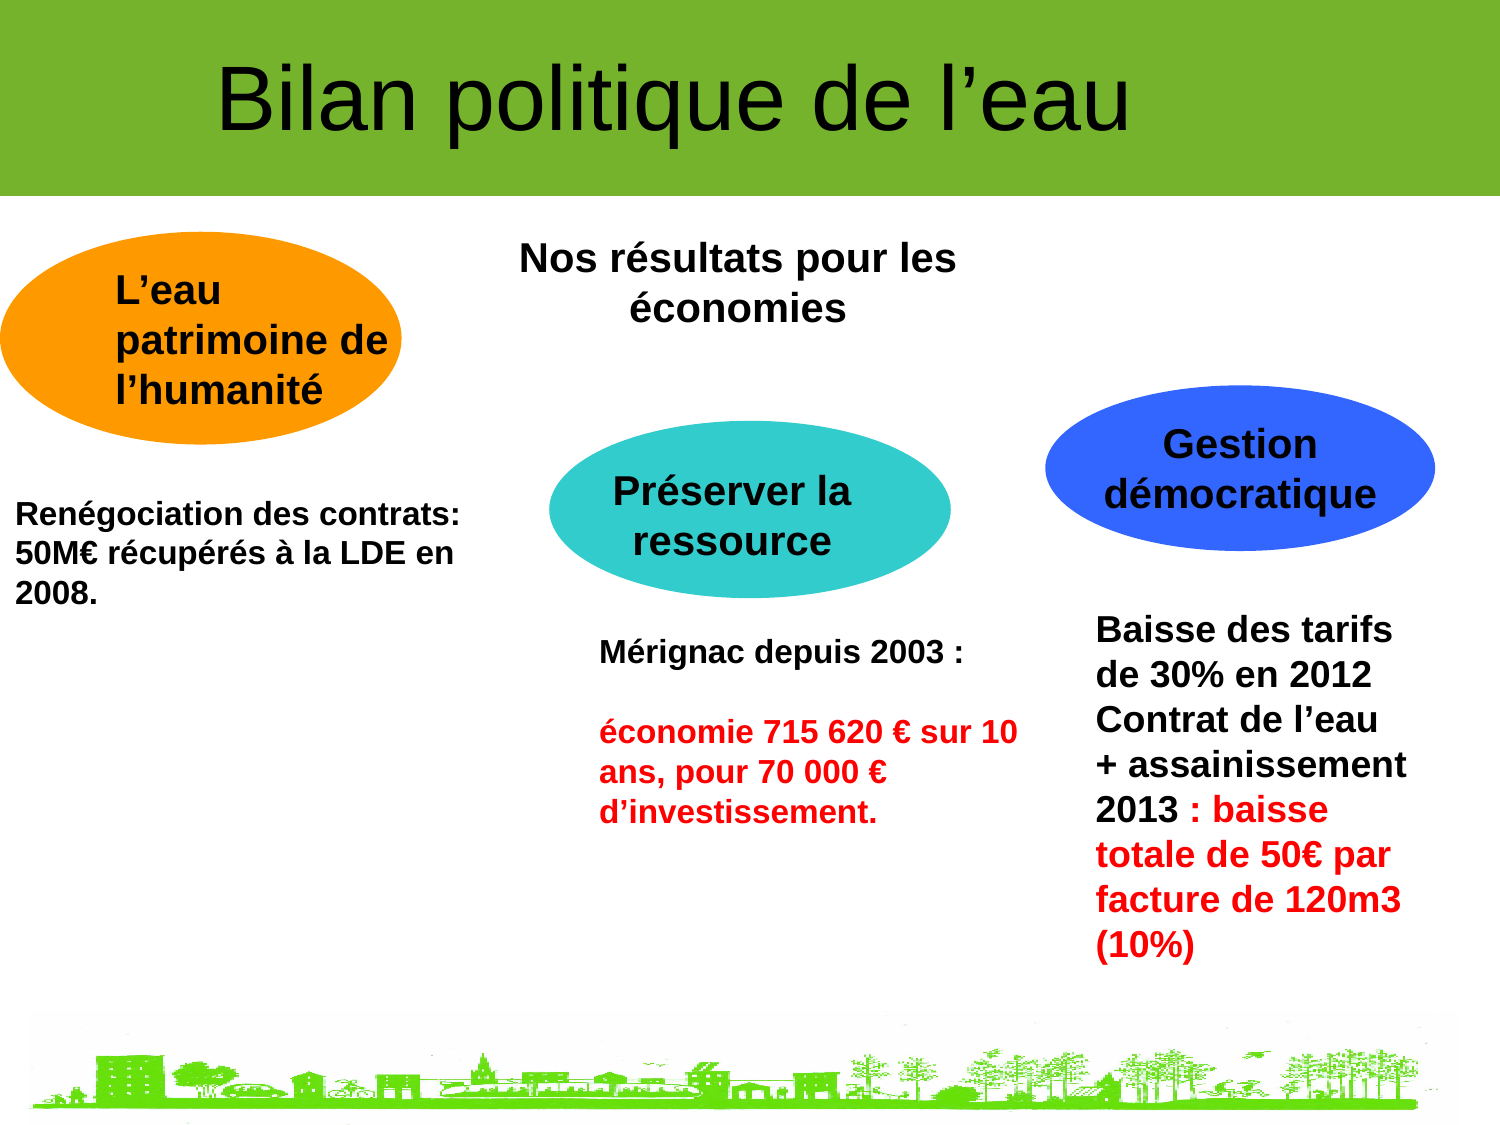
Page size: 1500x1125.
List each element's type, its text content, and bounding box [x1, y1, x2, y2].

text_box Mérignac depuis 2003 : économie 715 620 € sur 10 ans, pour 70 000 € d’investissement. [584, 623, 1080, 958]
text_box L’eau patrimoine de l’humanité [100, 255, 420, 421]
text_box [607, 572, 893, 599]
text_box Renégociation des contrats: 50M€ récupérés à la LDE en 2008. [0, 444, 559, 781]
text_box Gestion démocratique [1033, 408, 1448, 524]
text_box Baisse des tarifs de 30% en 2012 Contrat de l’eau + assainissement 2013 : baisse totale de 50€ par facture de 120m3 (10%) [1080, 597, 1424, 1011]
text_box [0, 0, 1500, 196]
title Bilan politique de l’eau [0, 0, 1351, 188]
text_box [589, 420, 911, 456]
text_box Préserver la ressource [559, 456, 951, 572]
text_box [1106, 385, 1375, 408]
picture [29, 1011, 1459, 1125]
text_box Nos résultats pour les économies [466, 223, 1010, 338]
text_box [0, 231, 327, 444]
text_box [1096, 524, 1385, 552]
